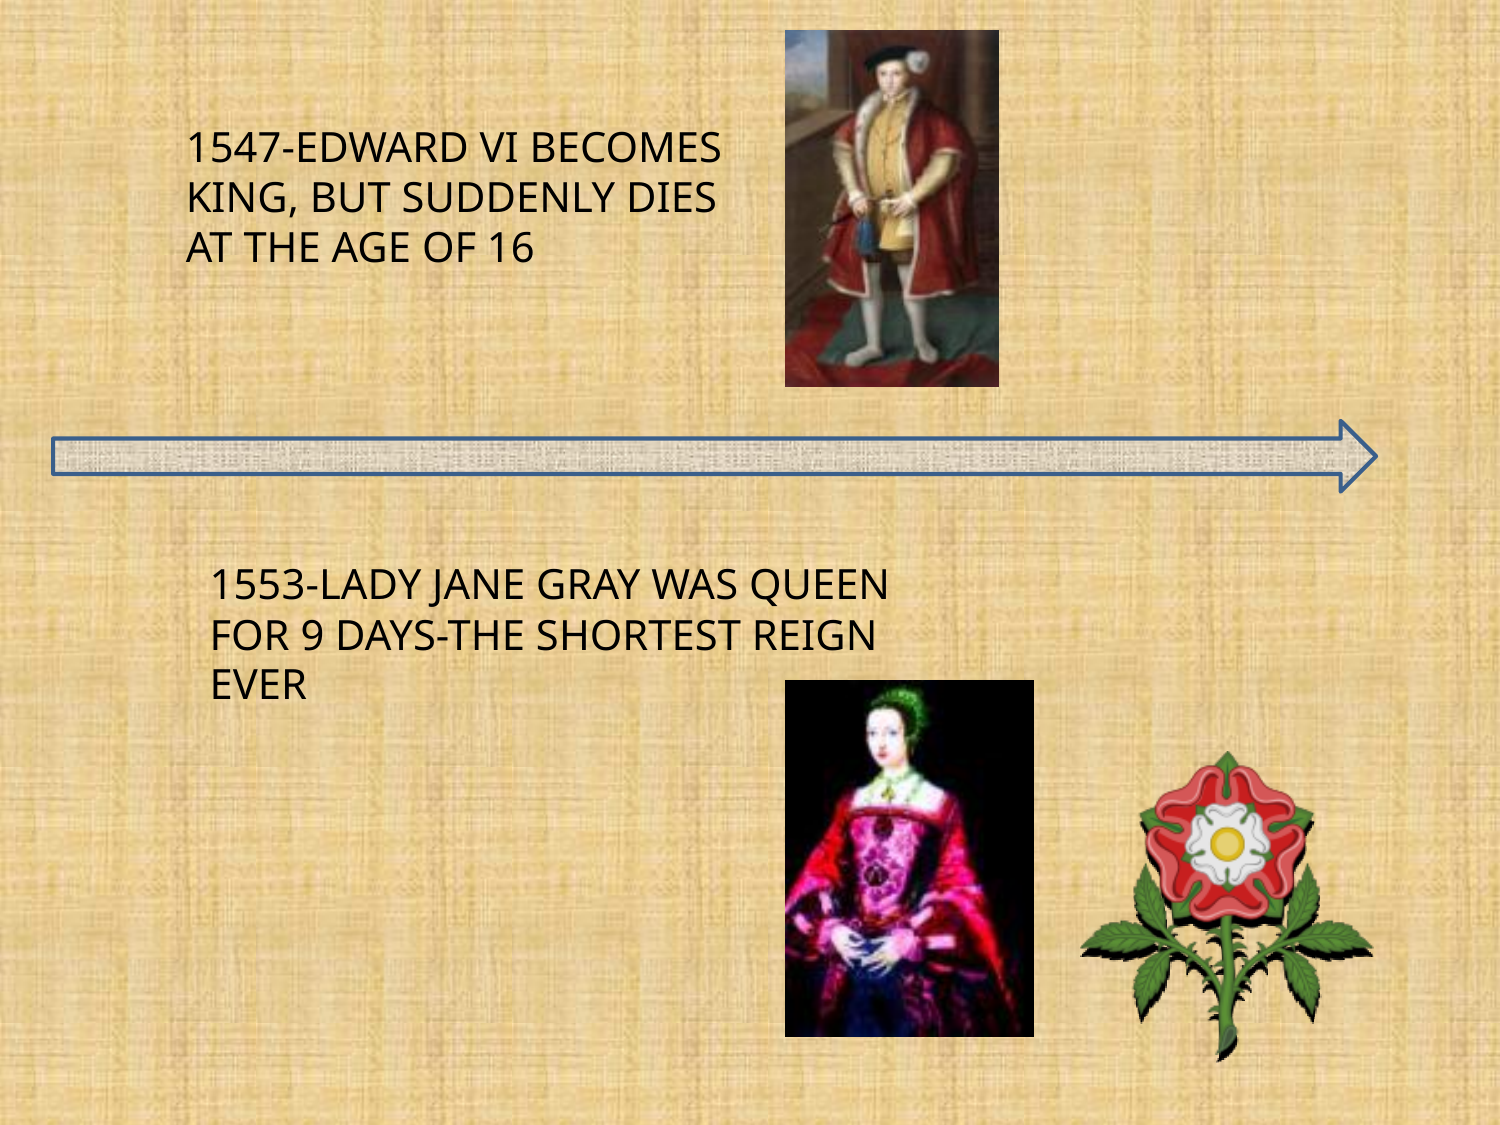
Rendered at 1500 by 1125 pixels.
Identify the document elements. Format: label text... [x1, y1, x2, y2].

picture [0, 0, 1500, 1125]
text_box 1547-EDWARD VI BECOMES KING, BUT SUDDENLY DIES AT THE AGE OF 16 [171, 113, 774, 279]
text_box [53, 420, 1377, 492]
text_box 1553-LADY JANE GRAY WAS QUEEN FOR 9 DAYS-THE SHORTEST REIGN EVER [194, 550, 951, 716]
